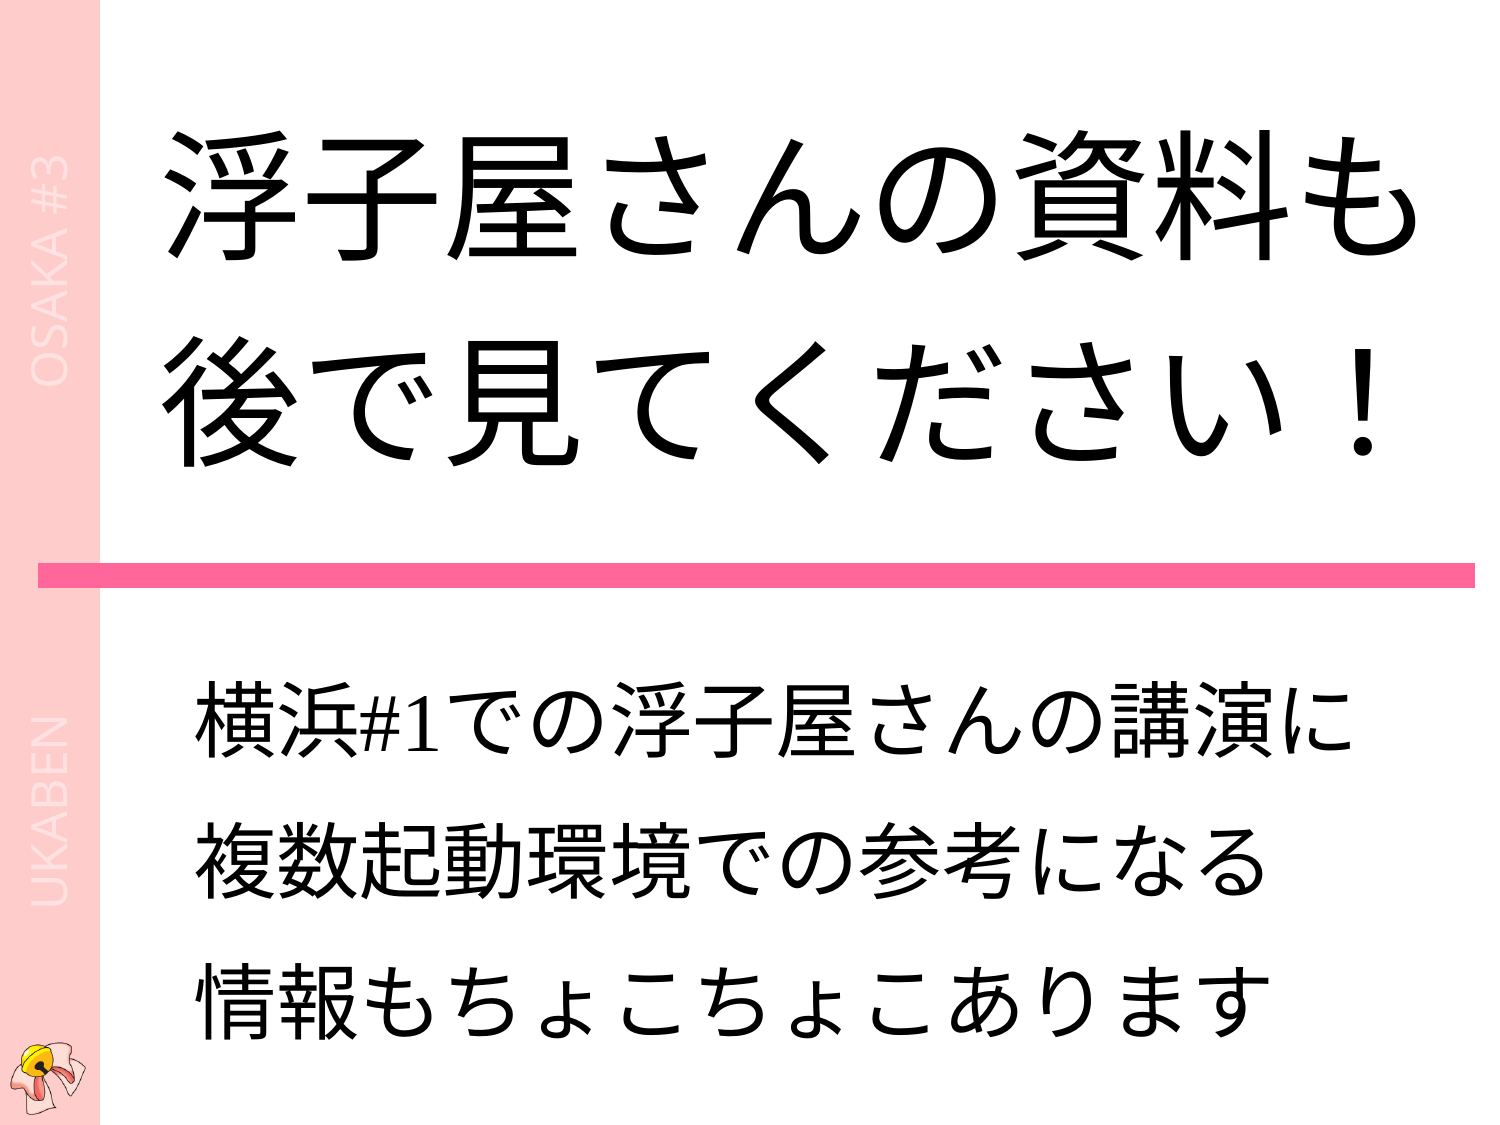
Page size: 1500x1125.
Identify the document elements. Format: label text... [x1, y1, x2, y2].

picture [10, 1042, 86, 1115]
subtitle 横浜#1での浮子屋さんの講演に 複数起動環境での参考になる 情報もちょこちょこあります [118, 620, 1477, 1093]
title 浮子屋さんの資料も 後で見てください！ [118, 50, 1477, 532]
